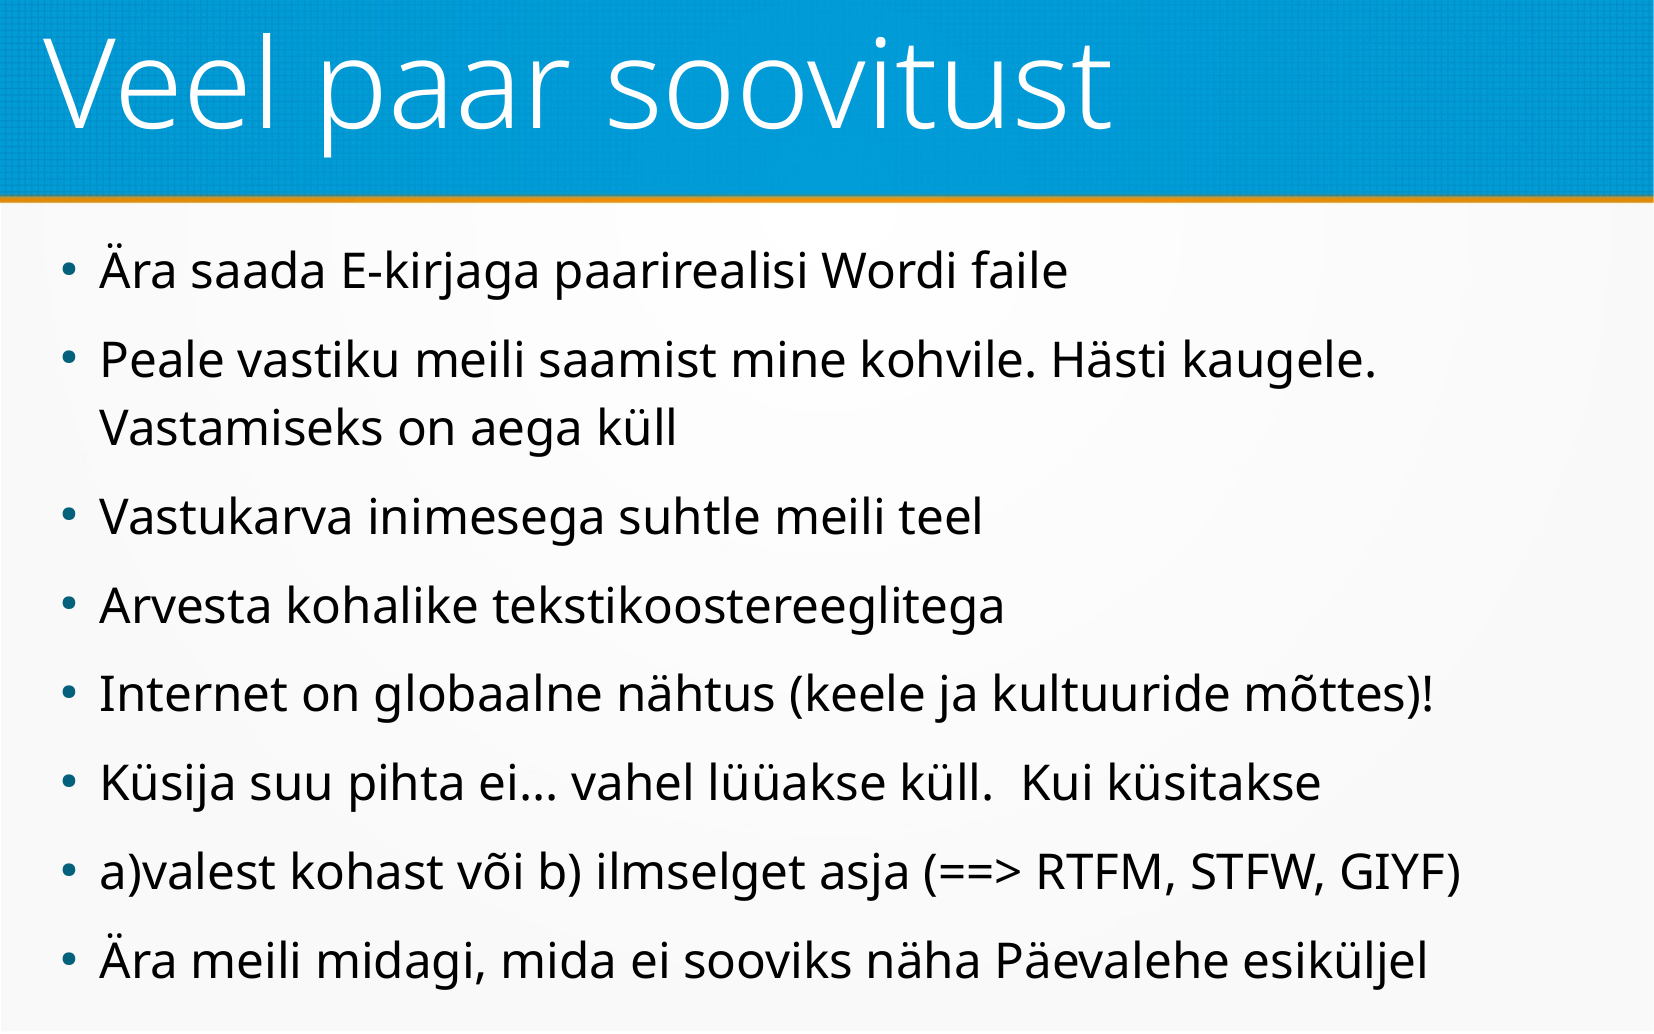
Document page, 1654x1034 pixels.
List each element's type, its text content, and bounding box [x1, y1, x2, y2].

list Ära saada E-kirjaga paarirealisi Wordi faile Peale vastiku meili saamist mine kohvile. Hästi kaugele. Vastamiseks on aega küll Vastukarva inimesega suhtle meili teel Arvesta kohalike tekstikoostereeglitega Internet on globaalne nähtus (keele ja kultuuride mõttes)! Küsija suu pihta ei... vahel lüüakse küll. Kui küsitakse a)valest kohast või b) ilmselget asja (==> RTFM, STFW, GIYF) Ära meili midagi, mida ei sooviks näha Päevalehe esiküljel [47, 236, 1607, 1002]
picture [0, 195, 1654, 1034]
title Veel paar soovitust [43, 0, 1619, 166]
